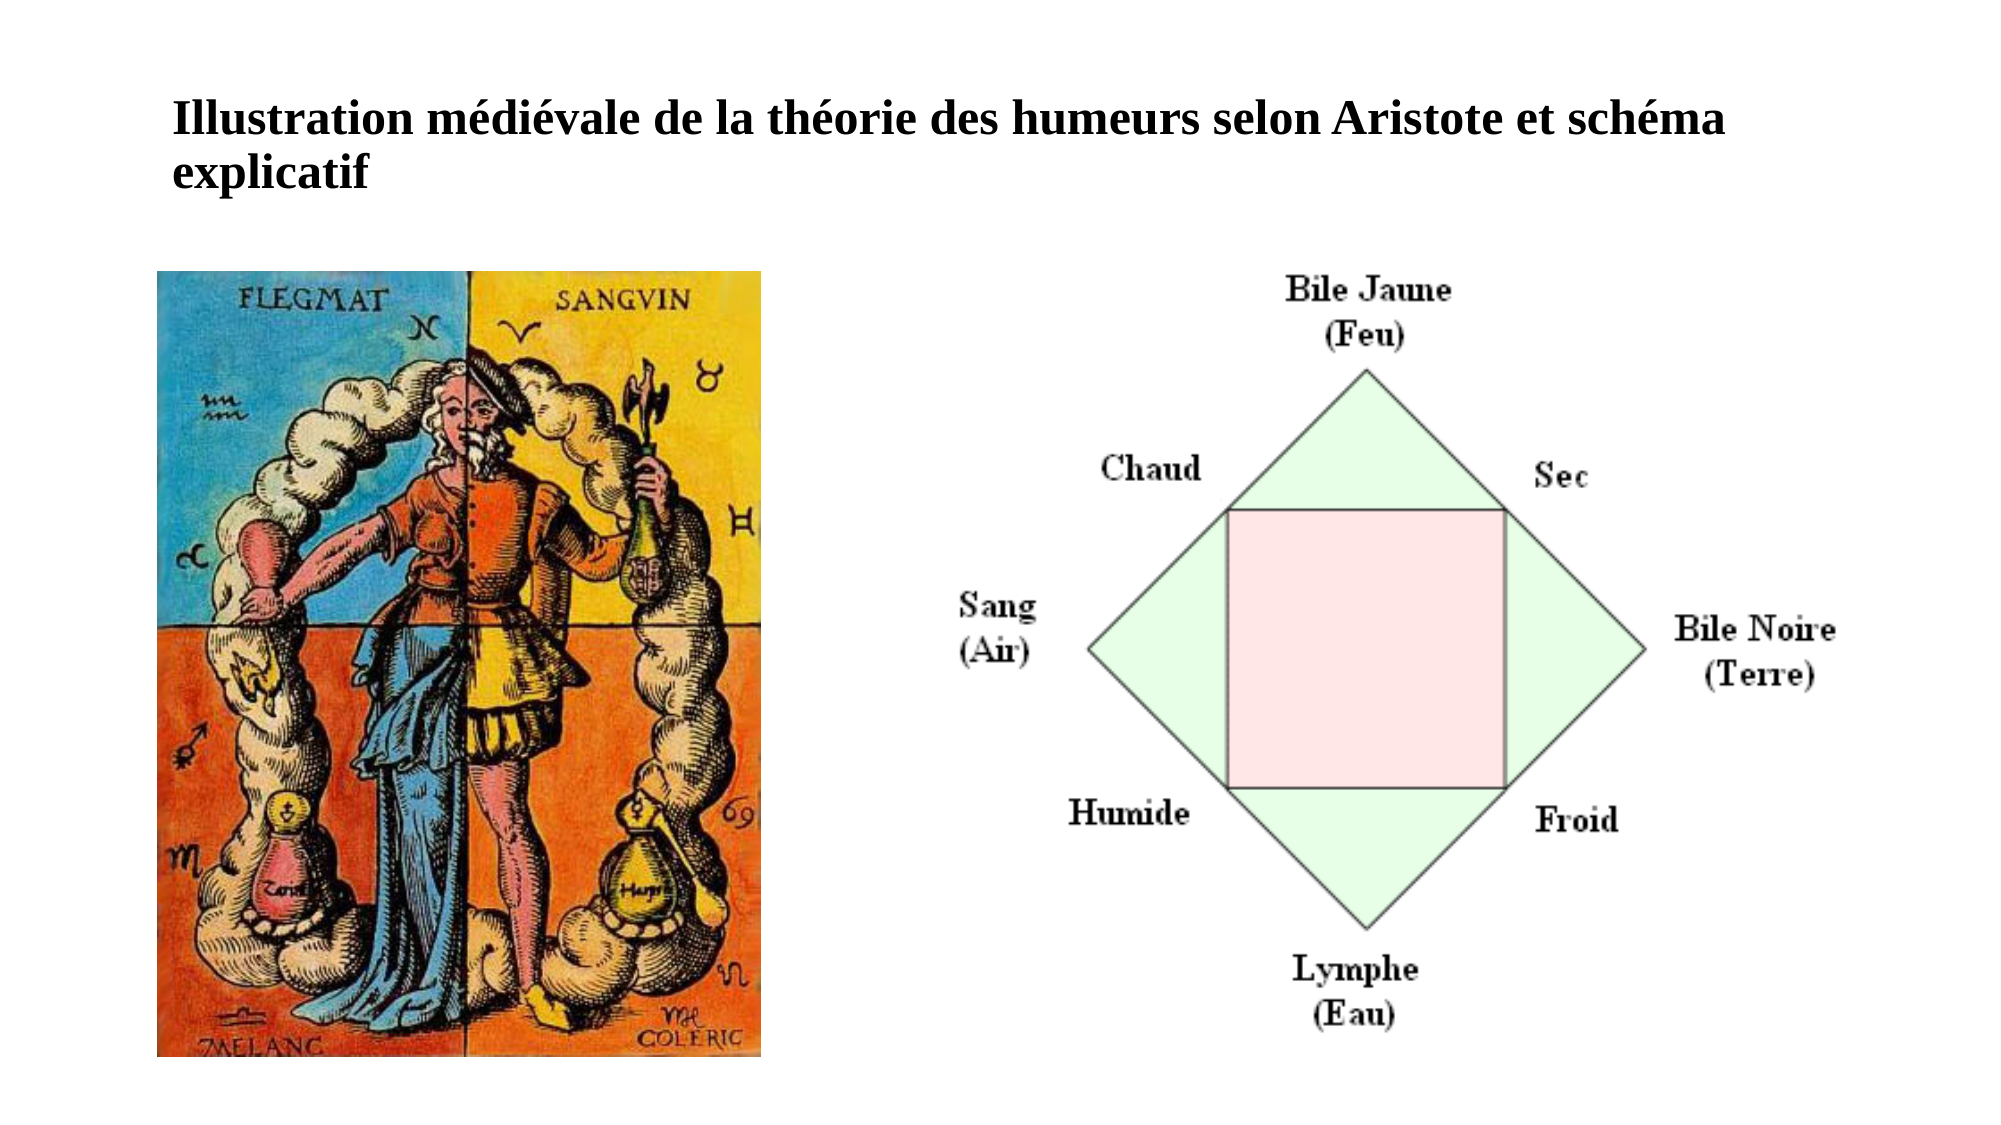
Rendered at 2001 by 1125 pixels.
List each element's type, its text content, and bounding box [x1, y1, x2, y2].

picture [157, 271, 761, 1057]
picture [954, 271, 1843, 1040]
list Illustration médiévale de la théorie des humeurs selon Aristote et schéma explicatif [157, 68, 1931, 208]
